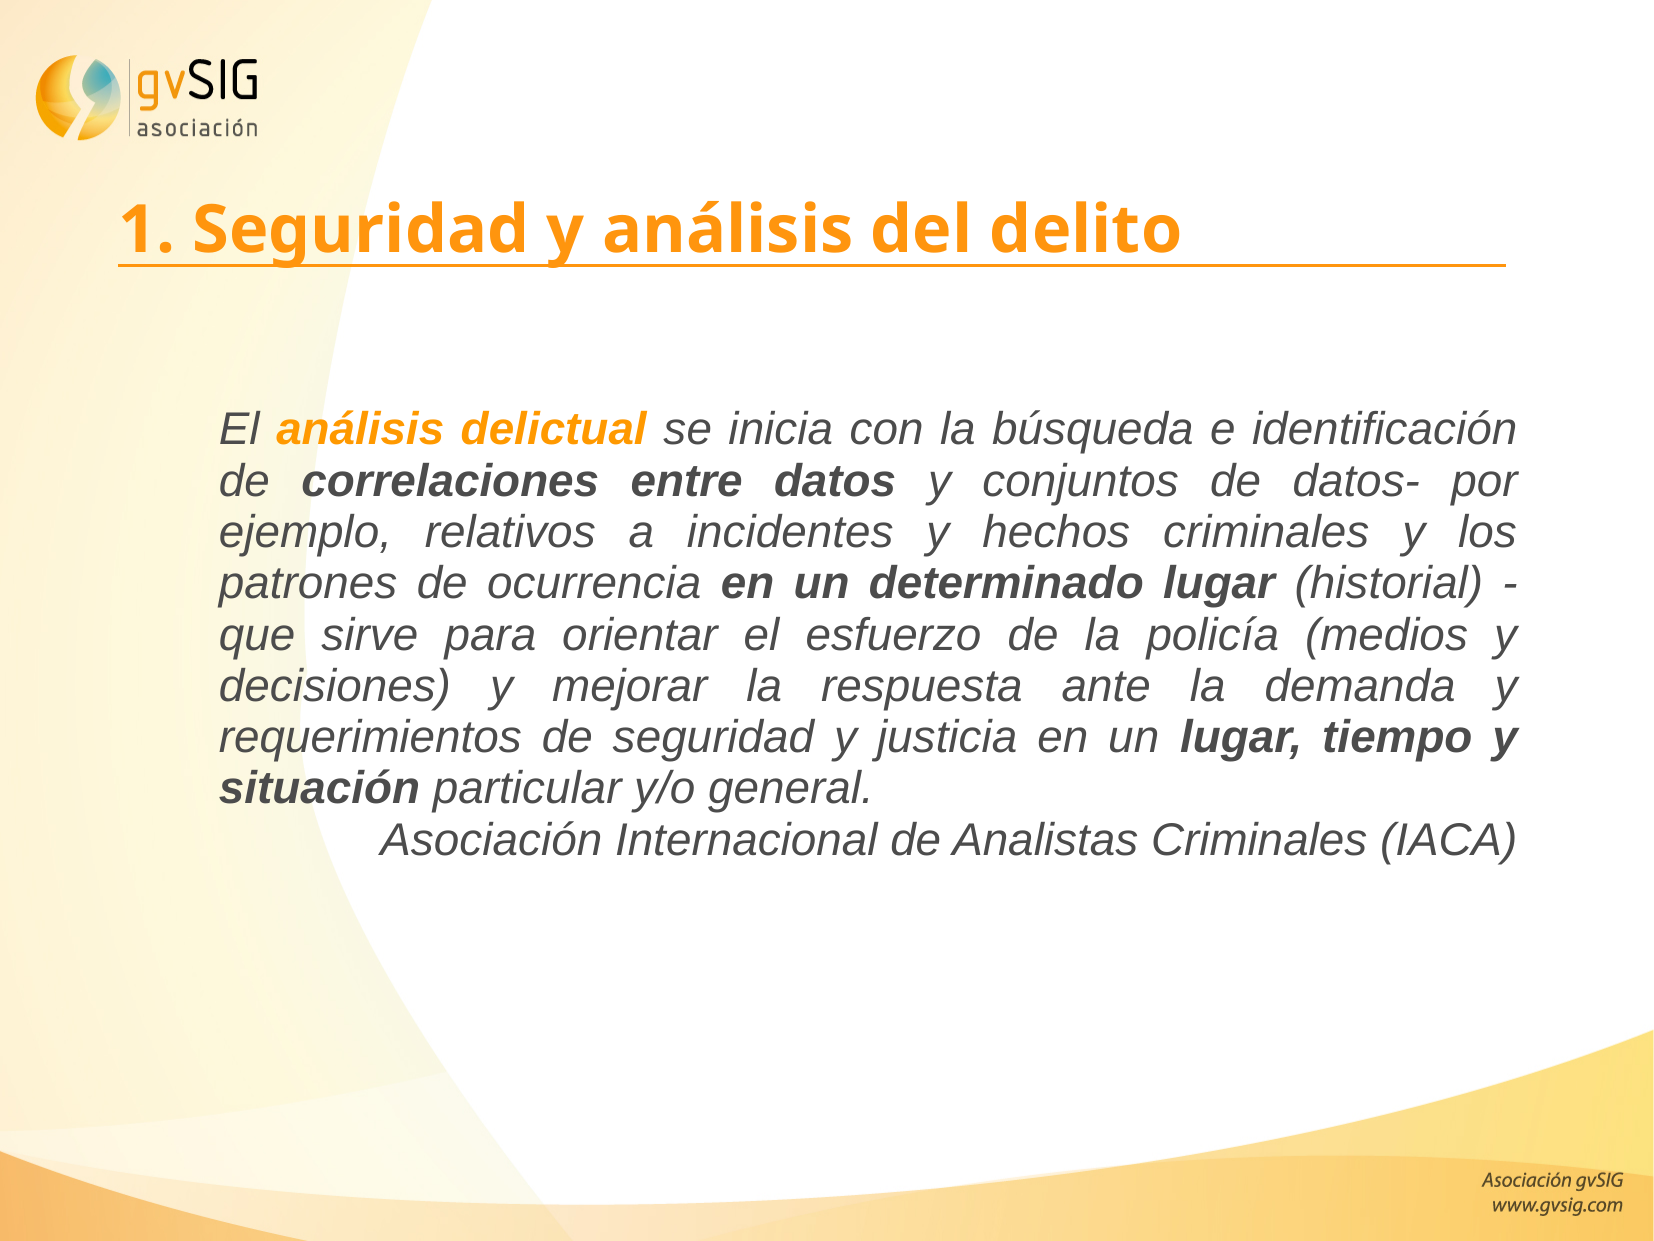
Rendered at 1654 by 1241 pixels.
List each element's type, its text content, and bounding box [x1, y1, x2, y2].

picture [0, 0, 1654, 1241]
title 1. Seguridad y análisis del delito [118, 177, 1607, 276]
text_box El análisis delictual se inicia con la búsqueda e identificación de correlaciones entre datos y conjuntos de datos- por ejemplo, relativos a incidentes y hechos criminales y los patrones de ocurrencia en un determinado lugar (historial) - que sirve para orientar el esfuerzo de la policía (medios y decisiones) y mejorar la respuesta ante la demanda y requerimientos de seguridad y justicia en un lugar, tiempo y situación particular y/o general. Asociación Internacional de Analistas Criminales (IACA) [204, 396, 1533, 873]
